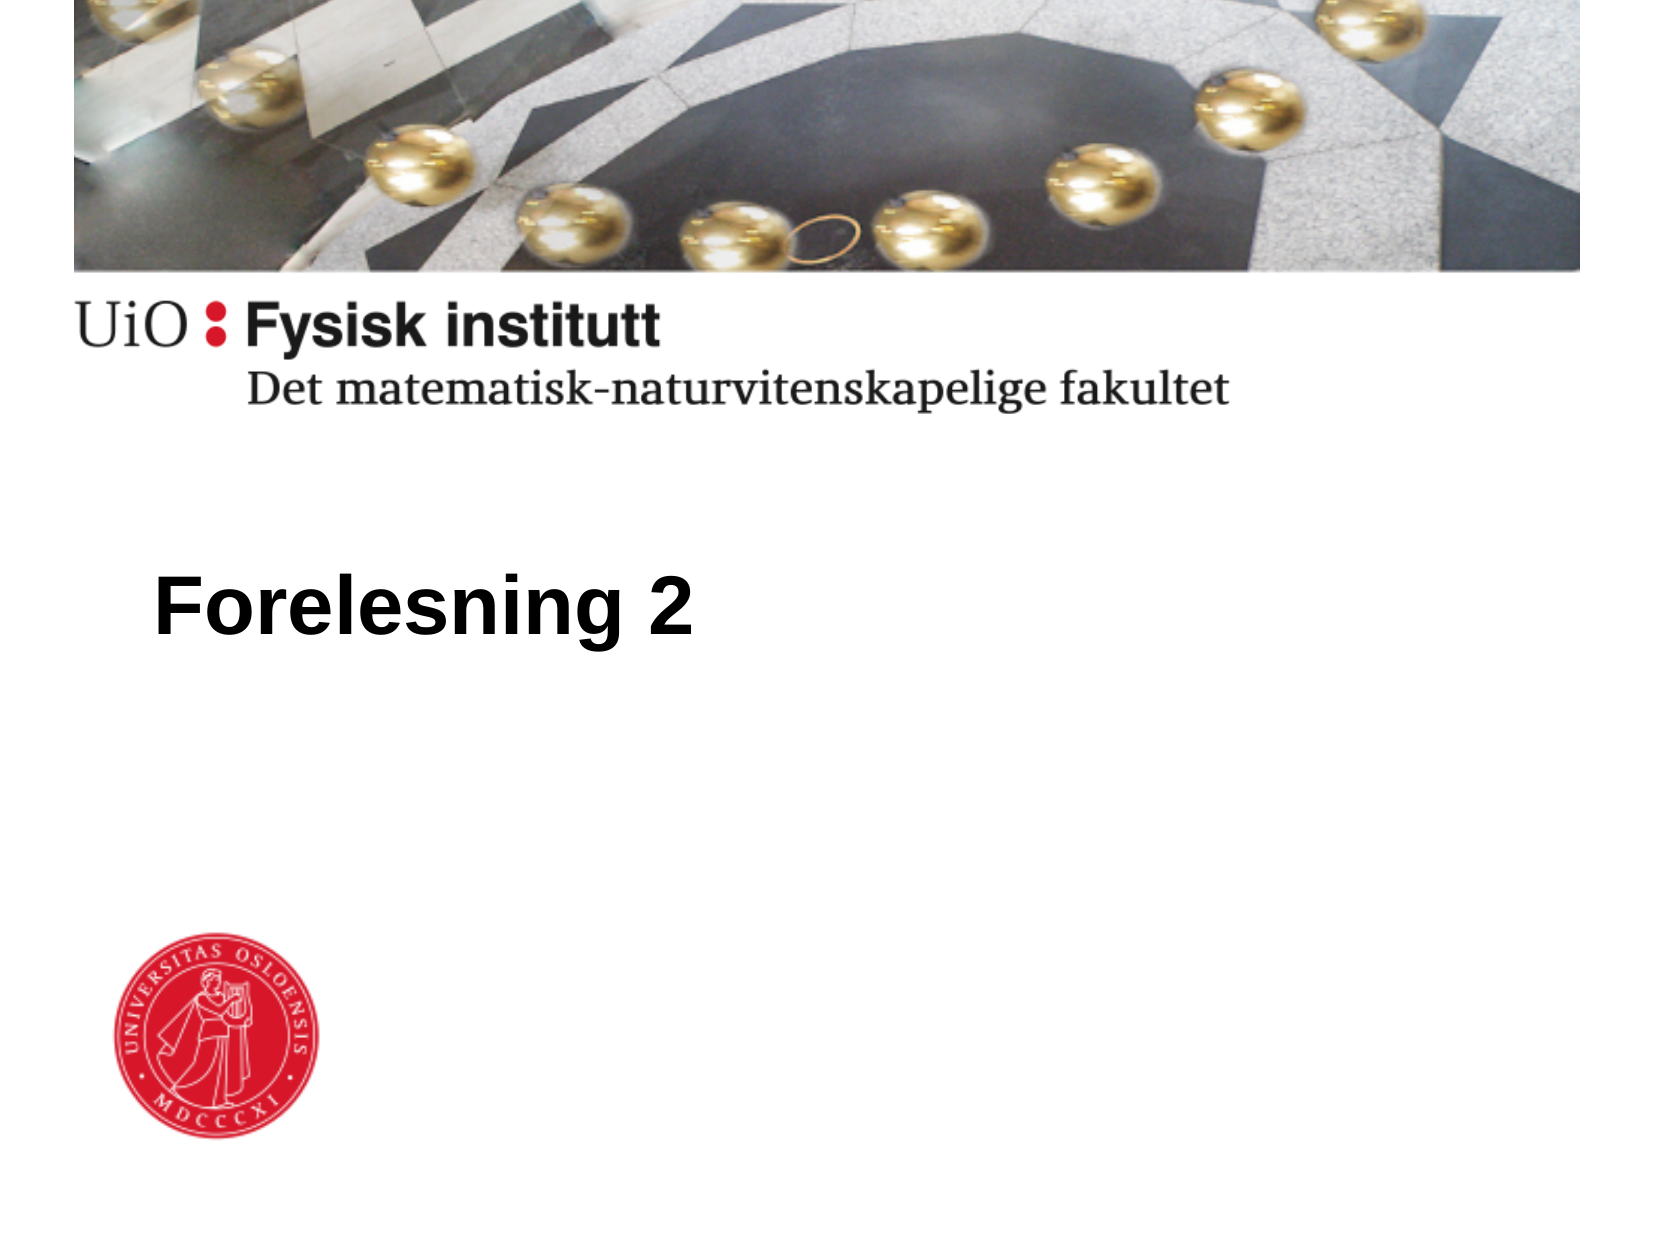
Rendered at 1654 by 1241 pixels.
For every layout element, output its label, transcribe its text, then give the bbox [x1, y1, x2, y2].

picture [72, 292, 1238, 420]
subtitle Forelesning 2 [153, 545, 1418, 666]
picture [74, 0, 1580, 280]
picture [109, 927, 326, 1147]
